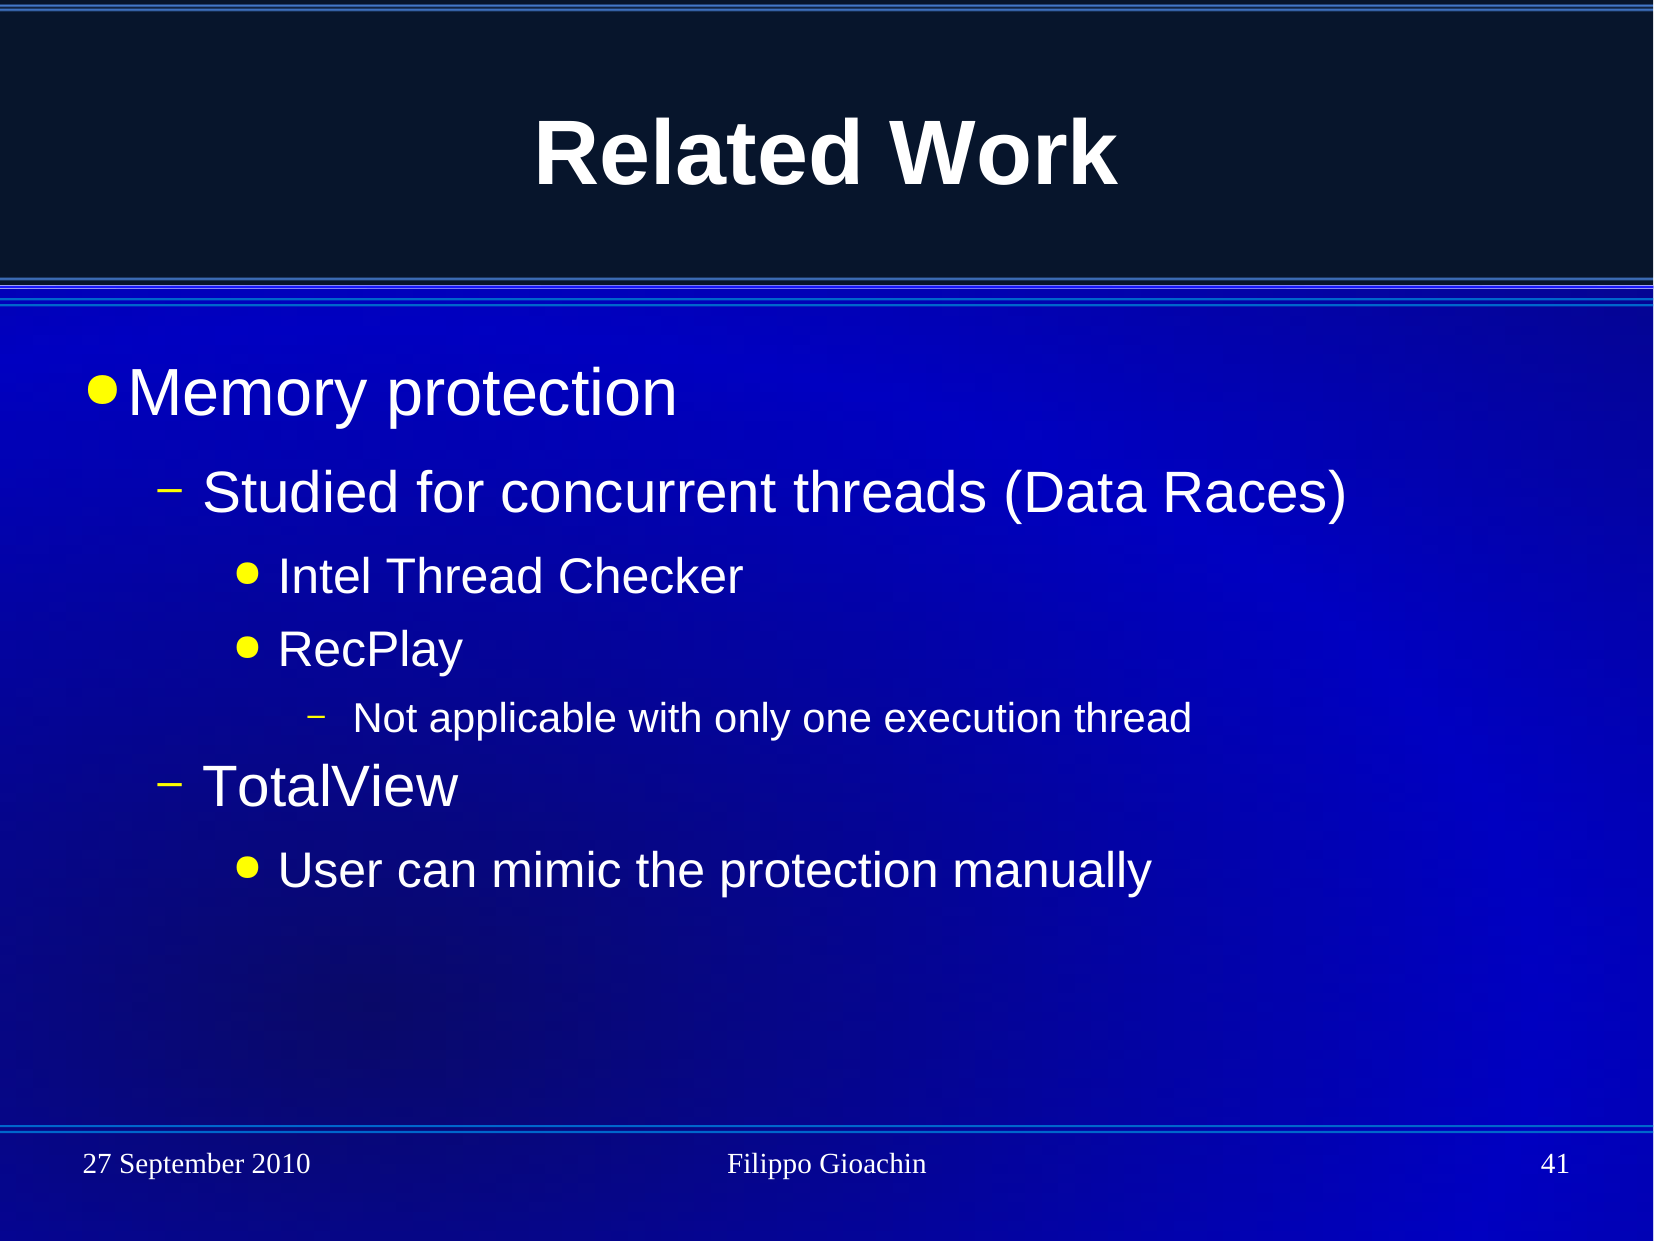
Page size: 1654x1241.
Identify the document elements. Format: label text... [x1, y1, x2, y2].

picture [0, 0, 1654, 285]
picture [270, 1160, 277, 1172]
picture [801, 1160, 808, 1172]
picture [787, 1161, 793, 1172]
picture [153, 1161, 159, 1172]
list Memory protection Studied for concurrent threads (Data Races) Intel Thread Checker RecPlay Not applicable with only one execution thread TotalView User can mimic the protection manually [82, 355, 1571, 1160]
picture [0, 1134, 1654, 1241]
picture [300, 1160, 307, 1172]
title Related Work [82, 49, 1571, 257]
picture [772, 1161, 778, 1172]
picture [852, 1160, 859, 1172]
picture [0, 307, 1654, 1125]
picture [0, 289, 1654, 298]
picture [210, 1161, 217, 1172]
